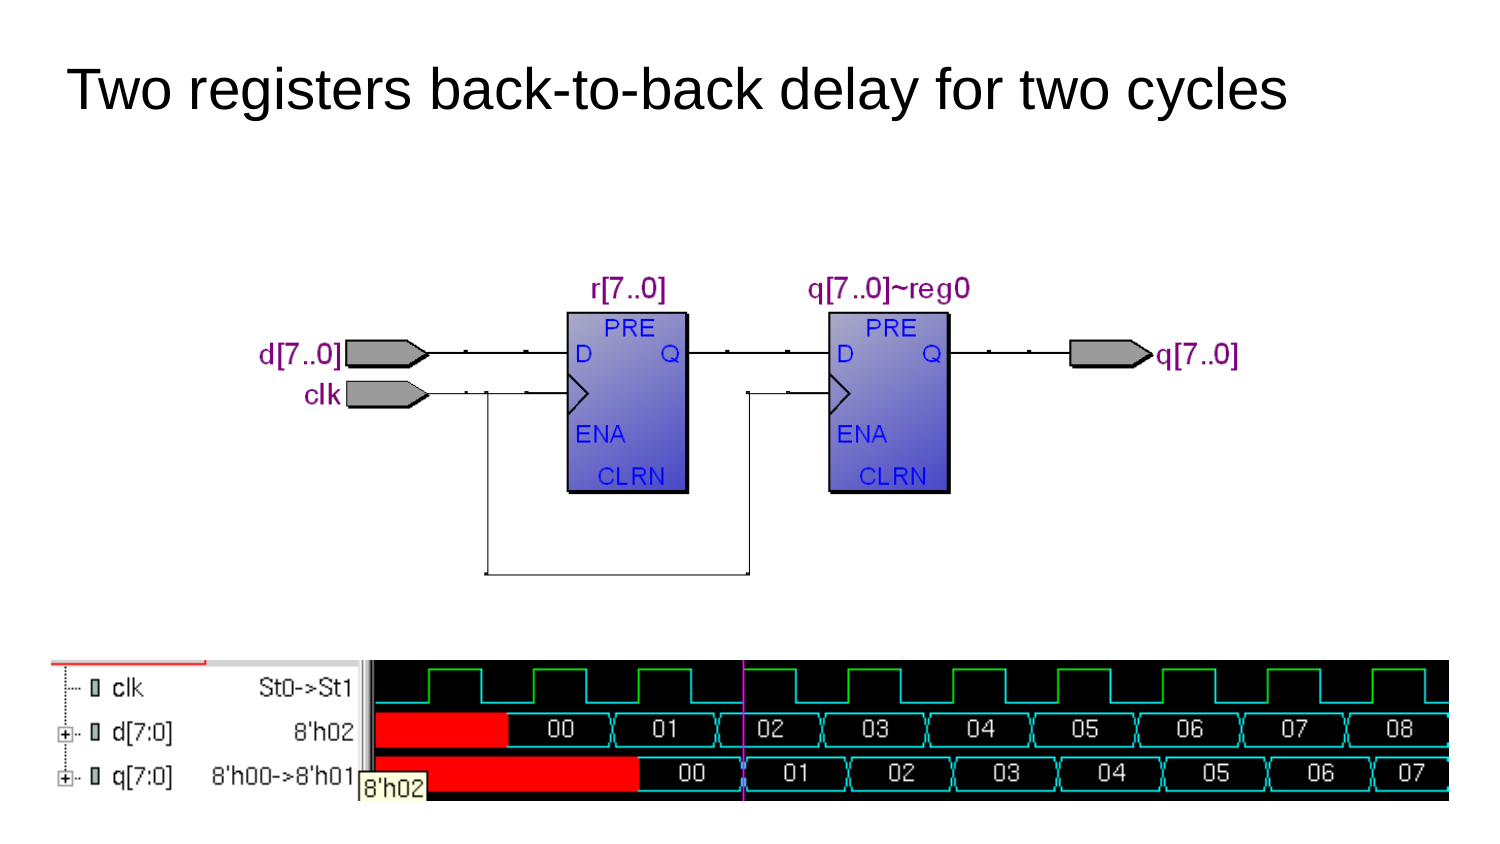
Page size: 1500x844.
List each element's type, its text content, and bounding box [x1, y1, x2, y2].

picture [51, 660, 1449, 801]
title Two registers back-to-back delay for two cycles [51, 36, 1449, 131]
picture [235, 252, 1265, 592]
